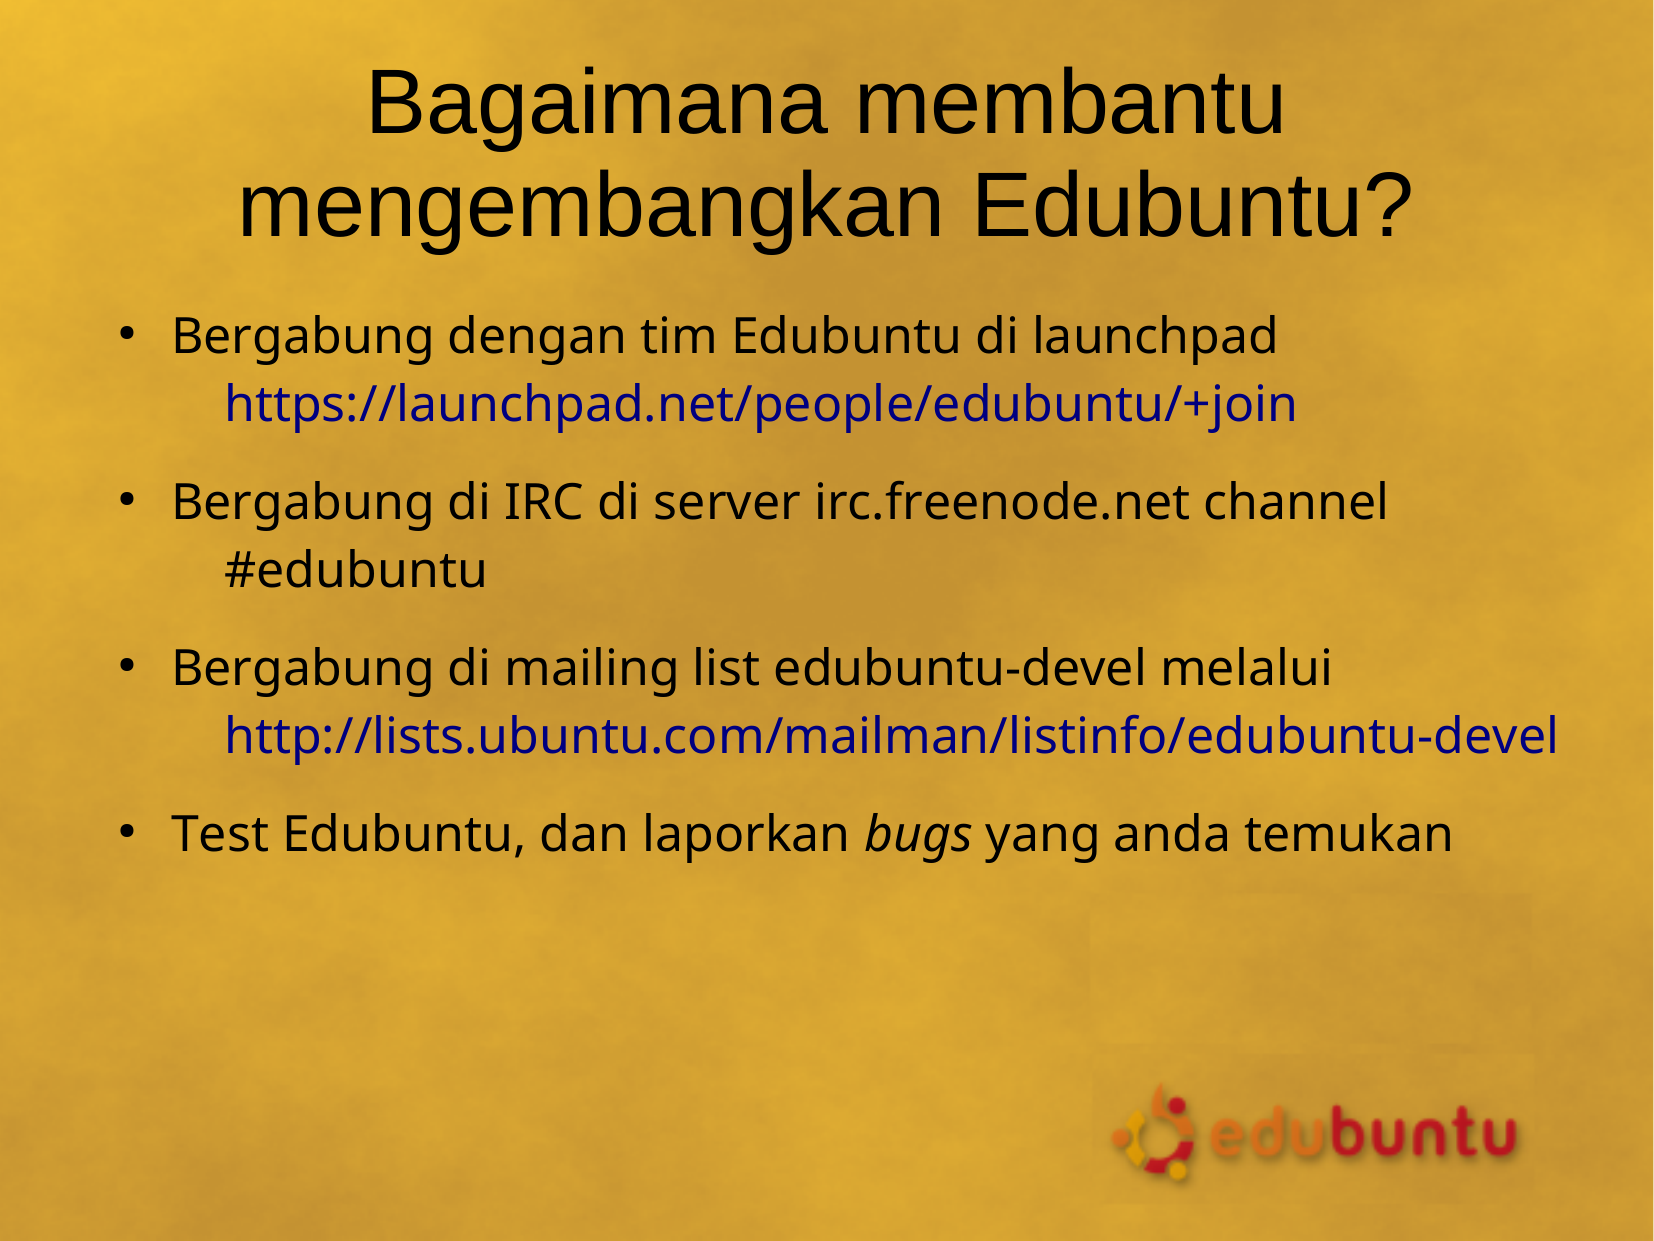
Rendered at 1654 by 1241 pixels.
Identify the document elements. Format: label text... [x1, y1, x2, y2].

list Bergabung dengan tim Edubuntu di launchpad https://launchpad.net/people/edubuntu/+join Bergabung di IRC di server irc.freenode.net channel #edubuntu Bergabung di mailing list edubuntu-devel melalui http://lists.ubuntu.com/mailman/listinfo/edubuntu-devel Test Edubuntu, dan laporkan bugs yang anda temukan [82, 300, 1571, 1109]
picture [0, 0, 1654, 1241]
title Bagaimana membantu mengembangkan Edubuntu? [82, 49, 1571, 257]
